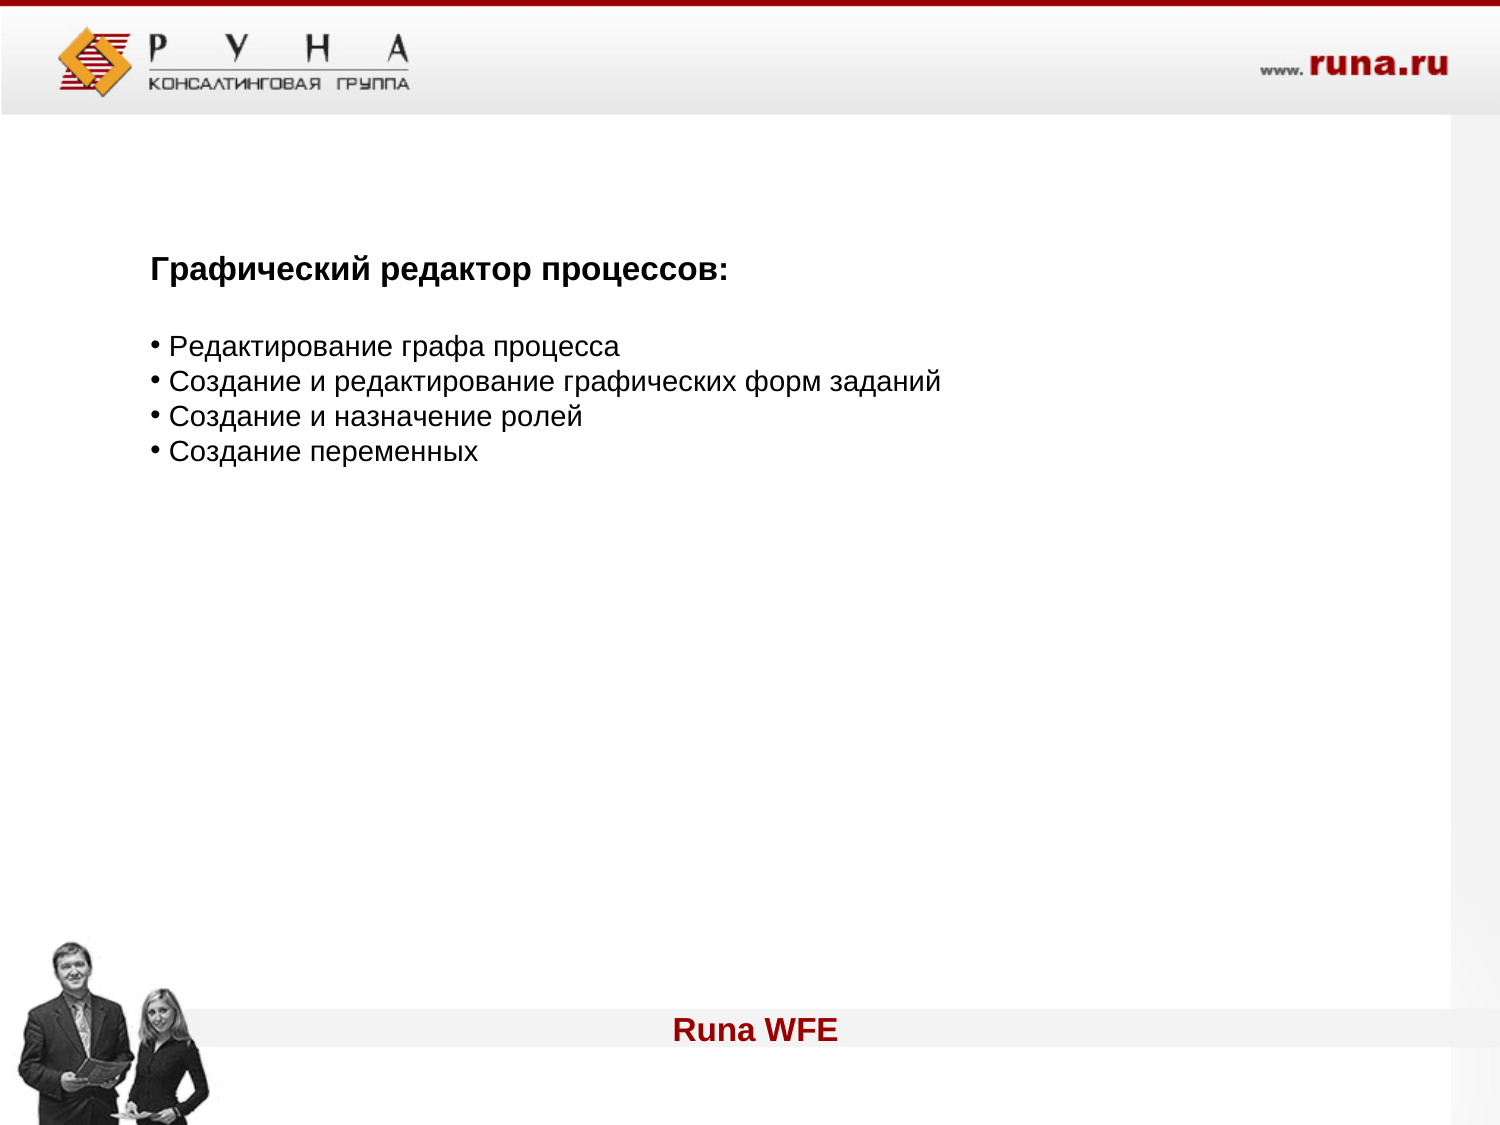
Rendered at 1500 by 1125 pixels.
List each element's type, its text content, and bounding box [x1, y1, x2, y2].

text_box Runa WFE [159, 1000, 1353, 1048]
picture [0, 0, 1500, 1125]
text_box Графический редактор процессов: Редактирование графа процесса Создание и редактирование графических форм заданий Создание и назначение ролей Создание переменных [135, 239, 1377, 475]
